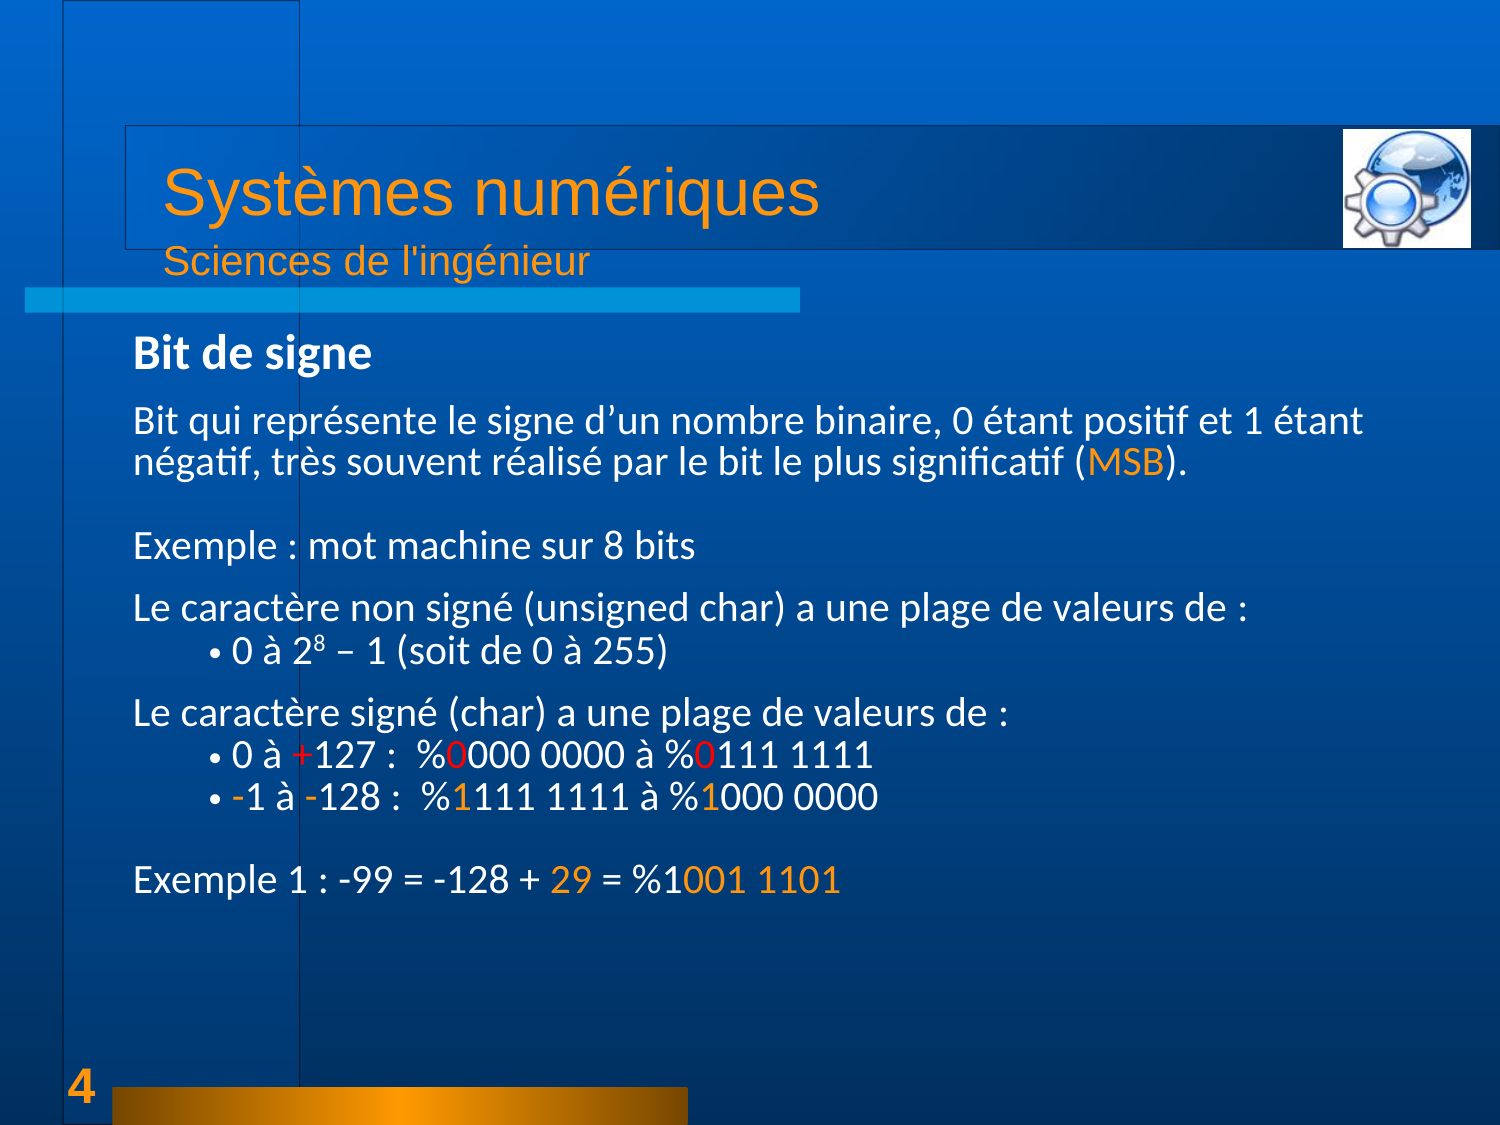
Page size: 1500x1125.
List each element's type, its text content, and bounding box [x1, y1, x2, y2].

picture [1343, 129, 1471, 248]
text_box Bit de signe Bit qui représente le signe d’un nombre binaire, 0 étant positif et 1 étant négatif, très souvent réalisé par le bit le plus significatif (MSB). Exemple : mot machine sur 8 bits Le caractère non signé (unsigned char) a une plage de valeurs de : 0 à 28 – 1 (soit de 0 à 255) Le caractère signé (char) a une plage de valeurs de : 0 à +127 : %0000 0000 à %0111 1111 -1 à -128 : %1111 1111 à %1000 0000 Exemple 1 : -99 = -128 + 29 = %1001 1101 [118, 324, 1477, 1039]
